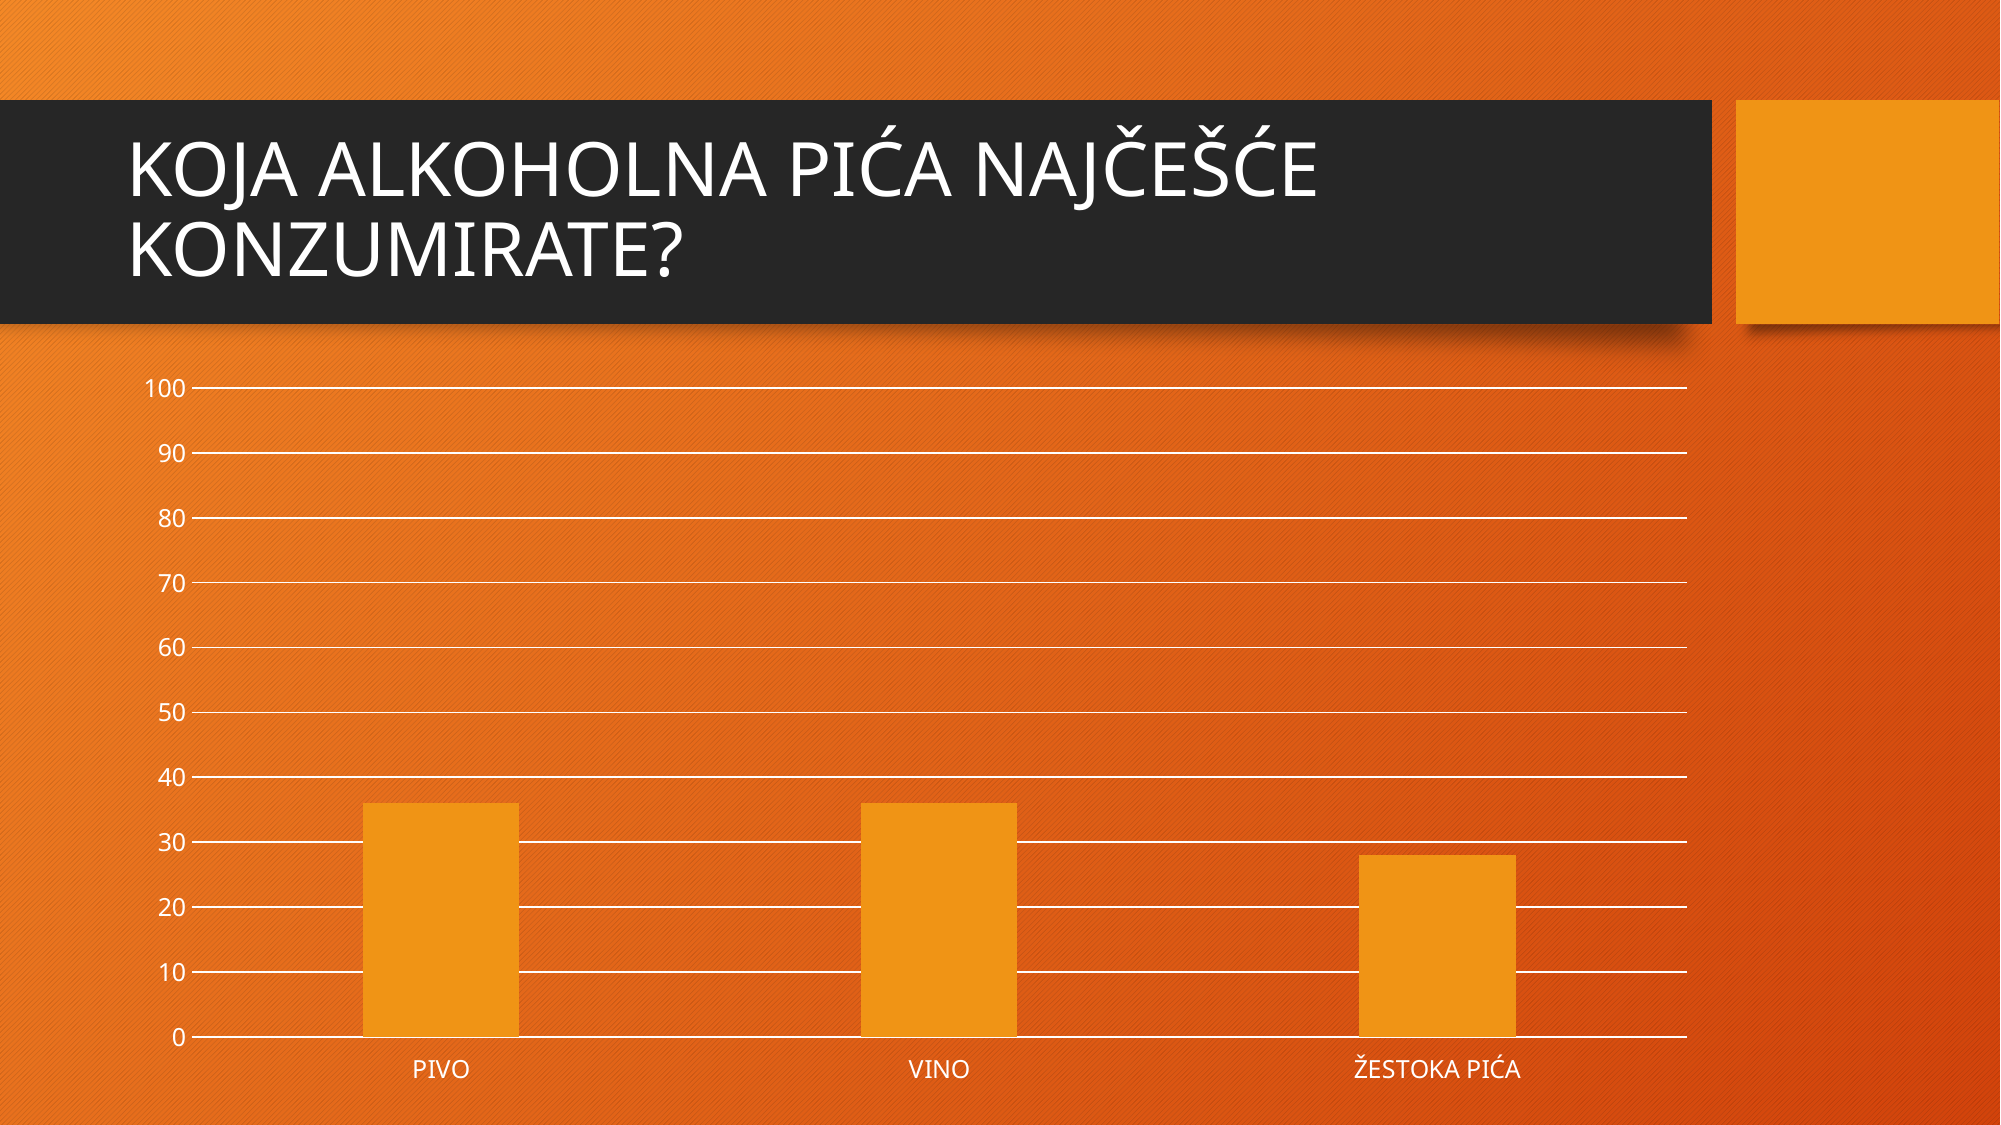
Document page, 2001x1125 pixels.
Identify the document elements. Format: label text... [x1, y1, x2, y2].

chart [111, 355, 1719, 1101]
title KOJA ALKOHOLNA PIĆA NAJČEŠĆE KONZUMIRATE? [111, 123, 1689, 301]
